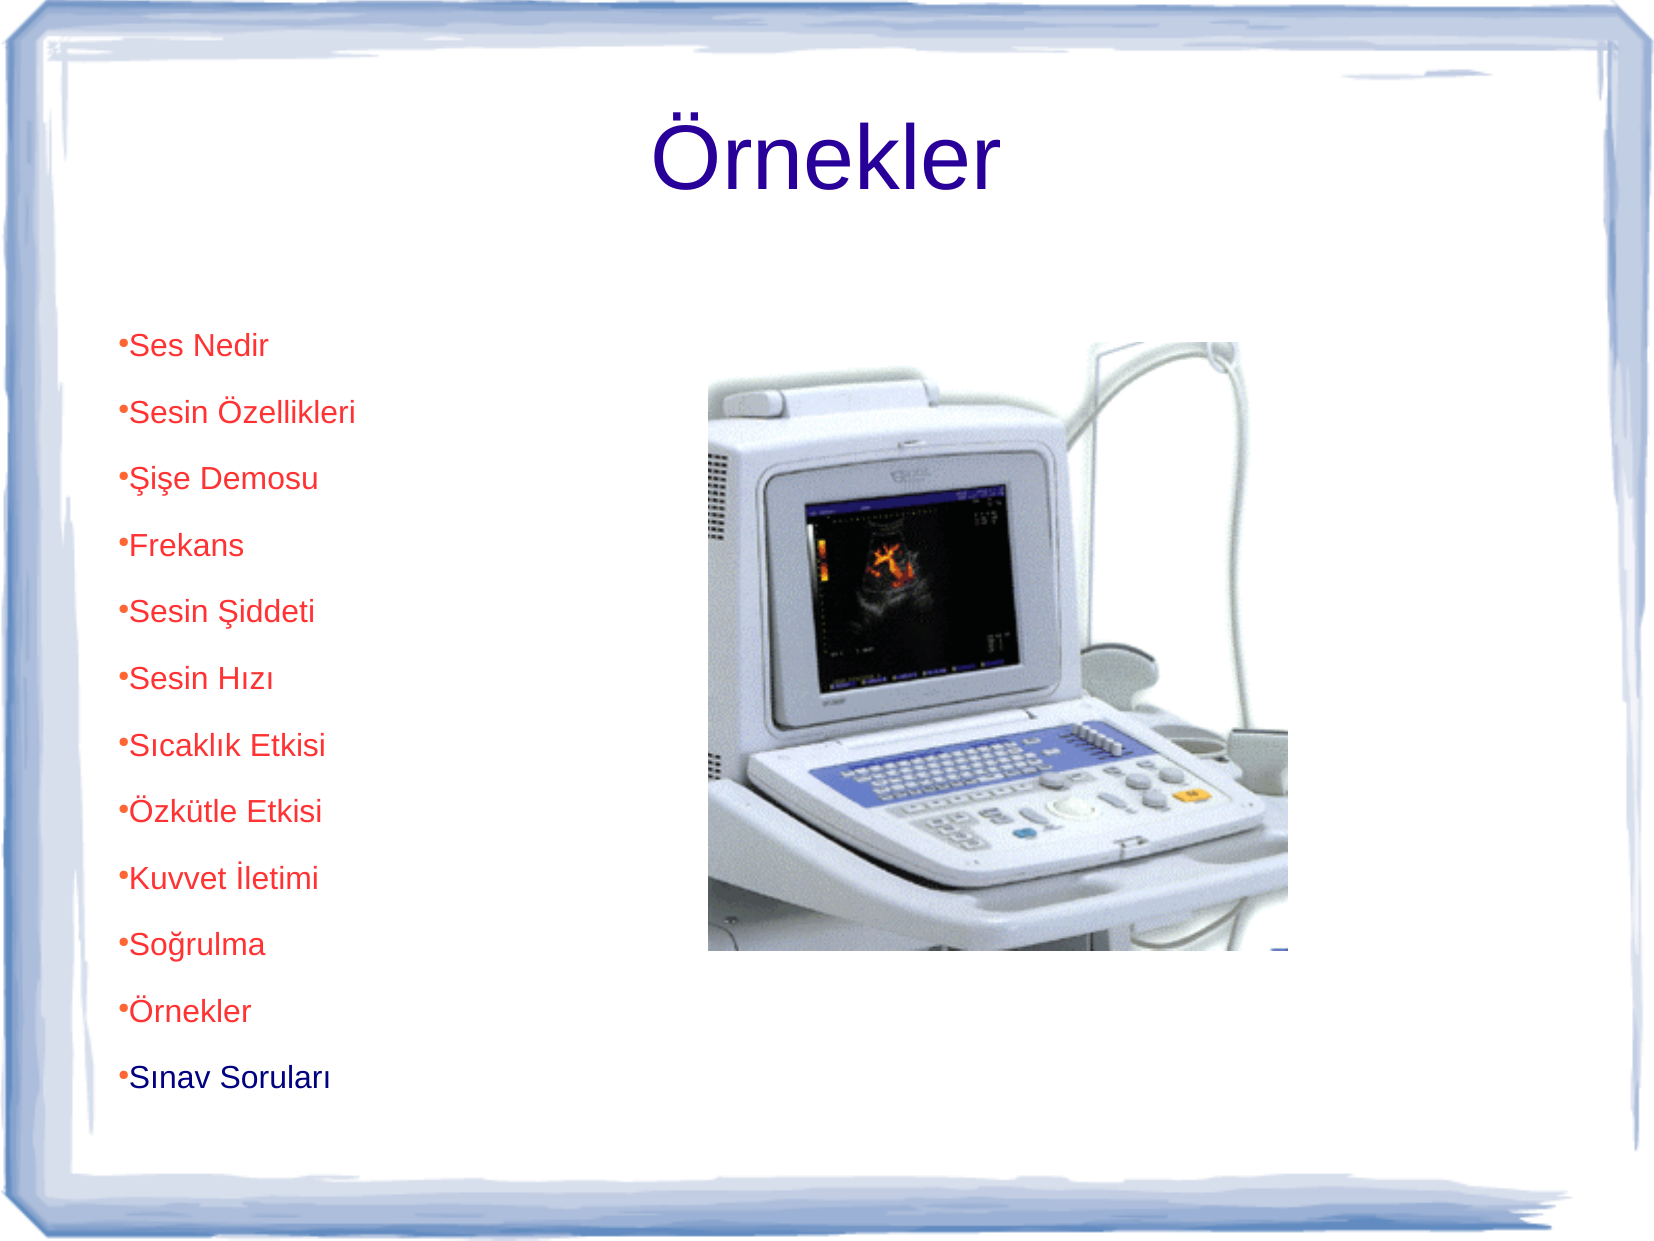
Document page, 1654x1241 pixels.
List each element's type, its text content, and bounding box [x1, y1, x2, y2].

picture [708, 342, 1288, 951]
list Ses Nedir Sesin Özellikleri Şişe Demosu Frekans Sesin Şiddeti Sesin Hızı Sıcaklık Etkisi Özkütle Etkisi Kuvvet İletimi Soğrulma Örnekler Sınav Soruları [118, 324, 438, 1097]
title Örnekler [82, 49, 1571, 257]
